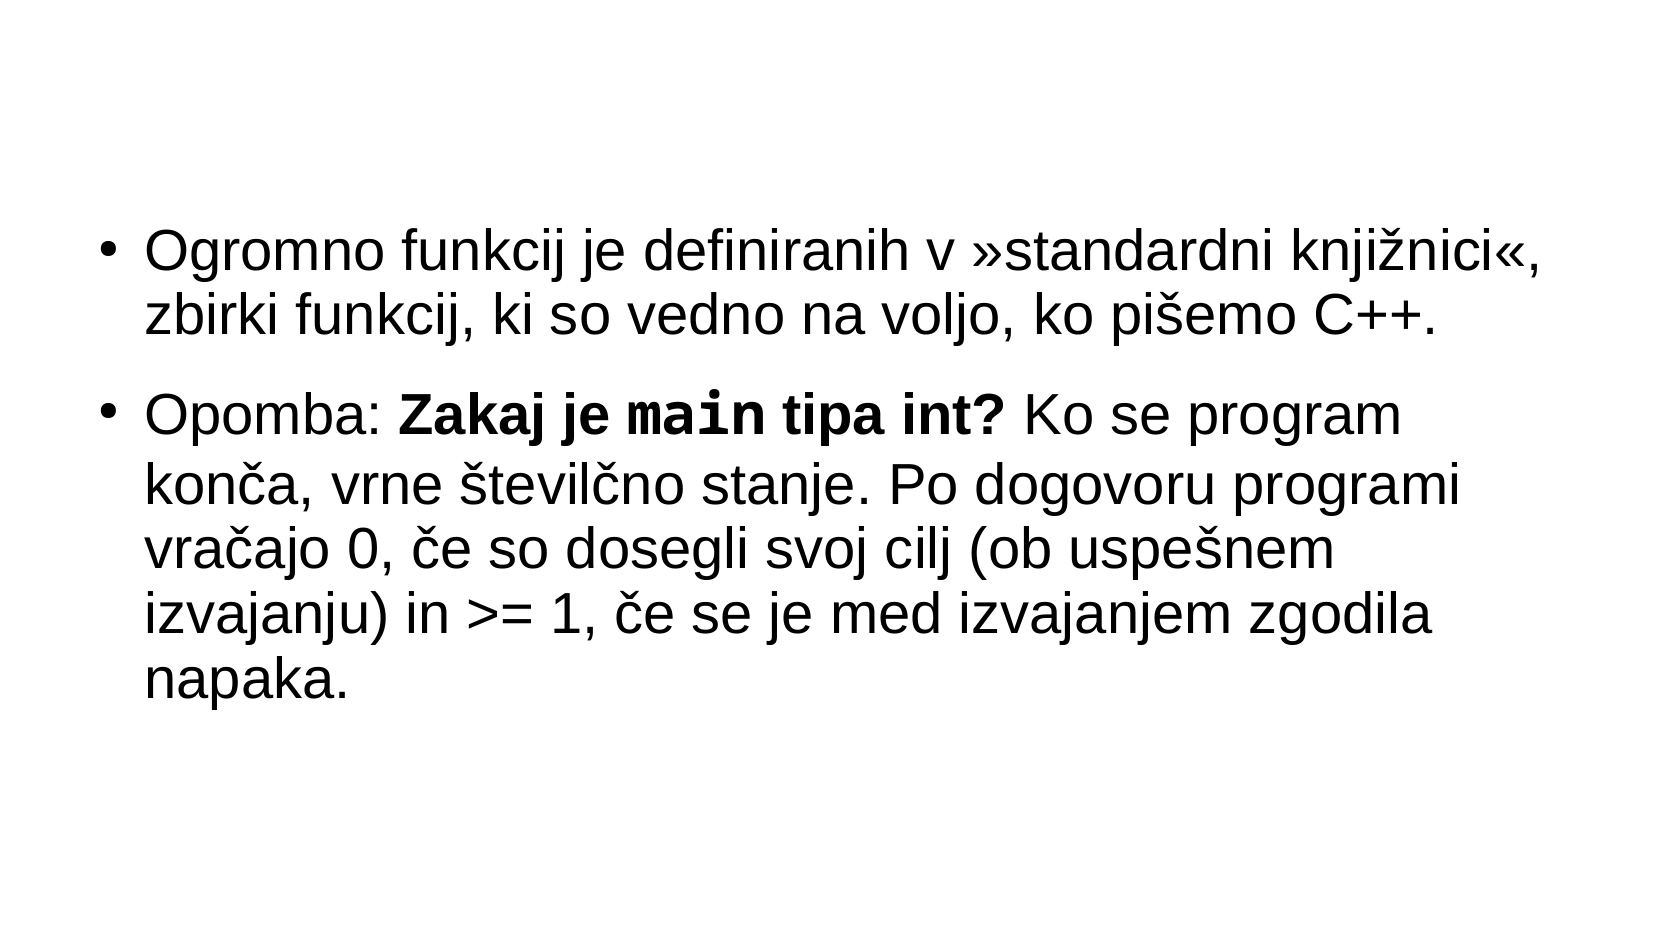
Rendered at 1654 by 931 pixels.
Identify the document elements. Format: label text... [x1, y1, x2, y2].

list Ogromno funkcij je definiranih v »standardni knjižnici«, zbirki funkcij, ki so vedno na voljo, ko pišemo C++. Opomba: Zakaj je main tipa int? Ko se program konča, vrne številčno stanje. Po dogovoru programi vračajo 0, če so dosegli svoj cilj (ob uspešnem izvajanju) in >= 1, če se je med izvajanjem zgodila napaka. [82, 217, 1571, 758]
